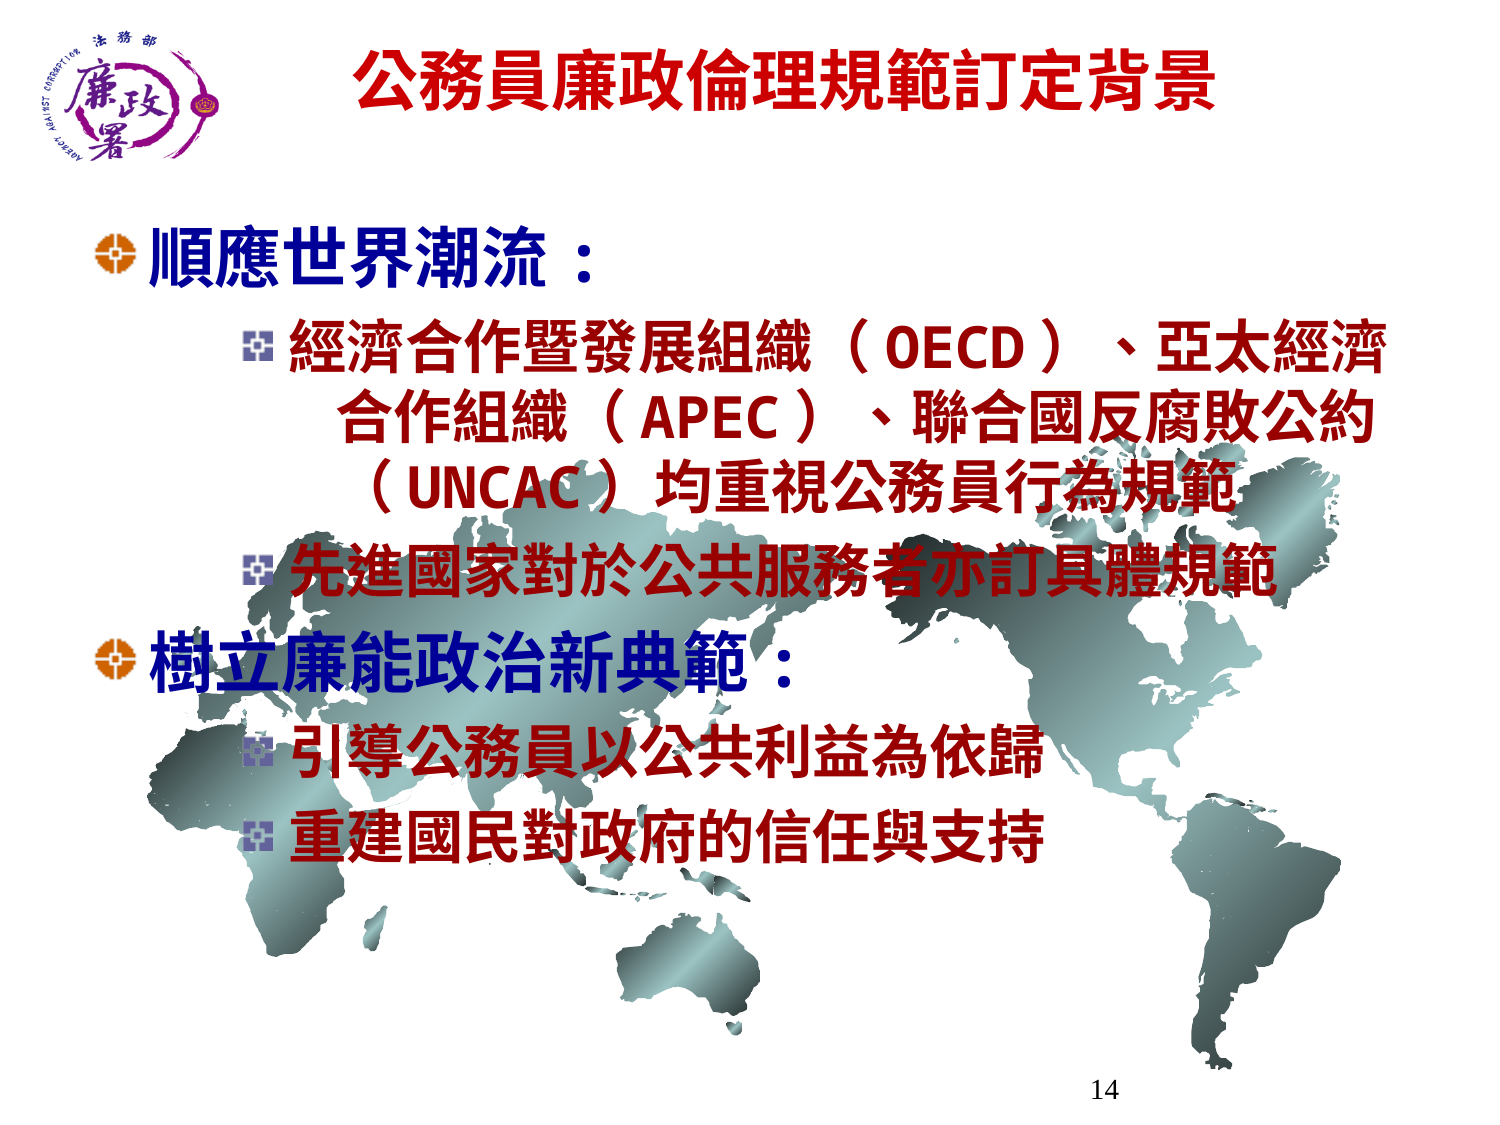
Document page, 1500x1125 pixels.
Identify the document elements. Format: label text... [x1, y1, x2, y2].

text_box [1074, 1094, 1388, 1113]
list 順應世界潮流: 經濟合作暨發展組織（OECD）、亞太經濟合作組織（APEC）、聯合國反腐敗公約（UNCAC）均重視公務員行為規範 先進國家對於公共服務者亦訂具體規範 樹立廉能政治新典範: 引導公務員以公共利益為依歸 重建國民對政府的信任與支持 [76, 208, 1418, 1094]
text_box 公務員廉政倫理規範訂定背景 [325, 31, 1246, 126]
